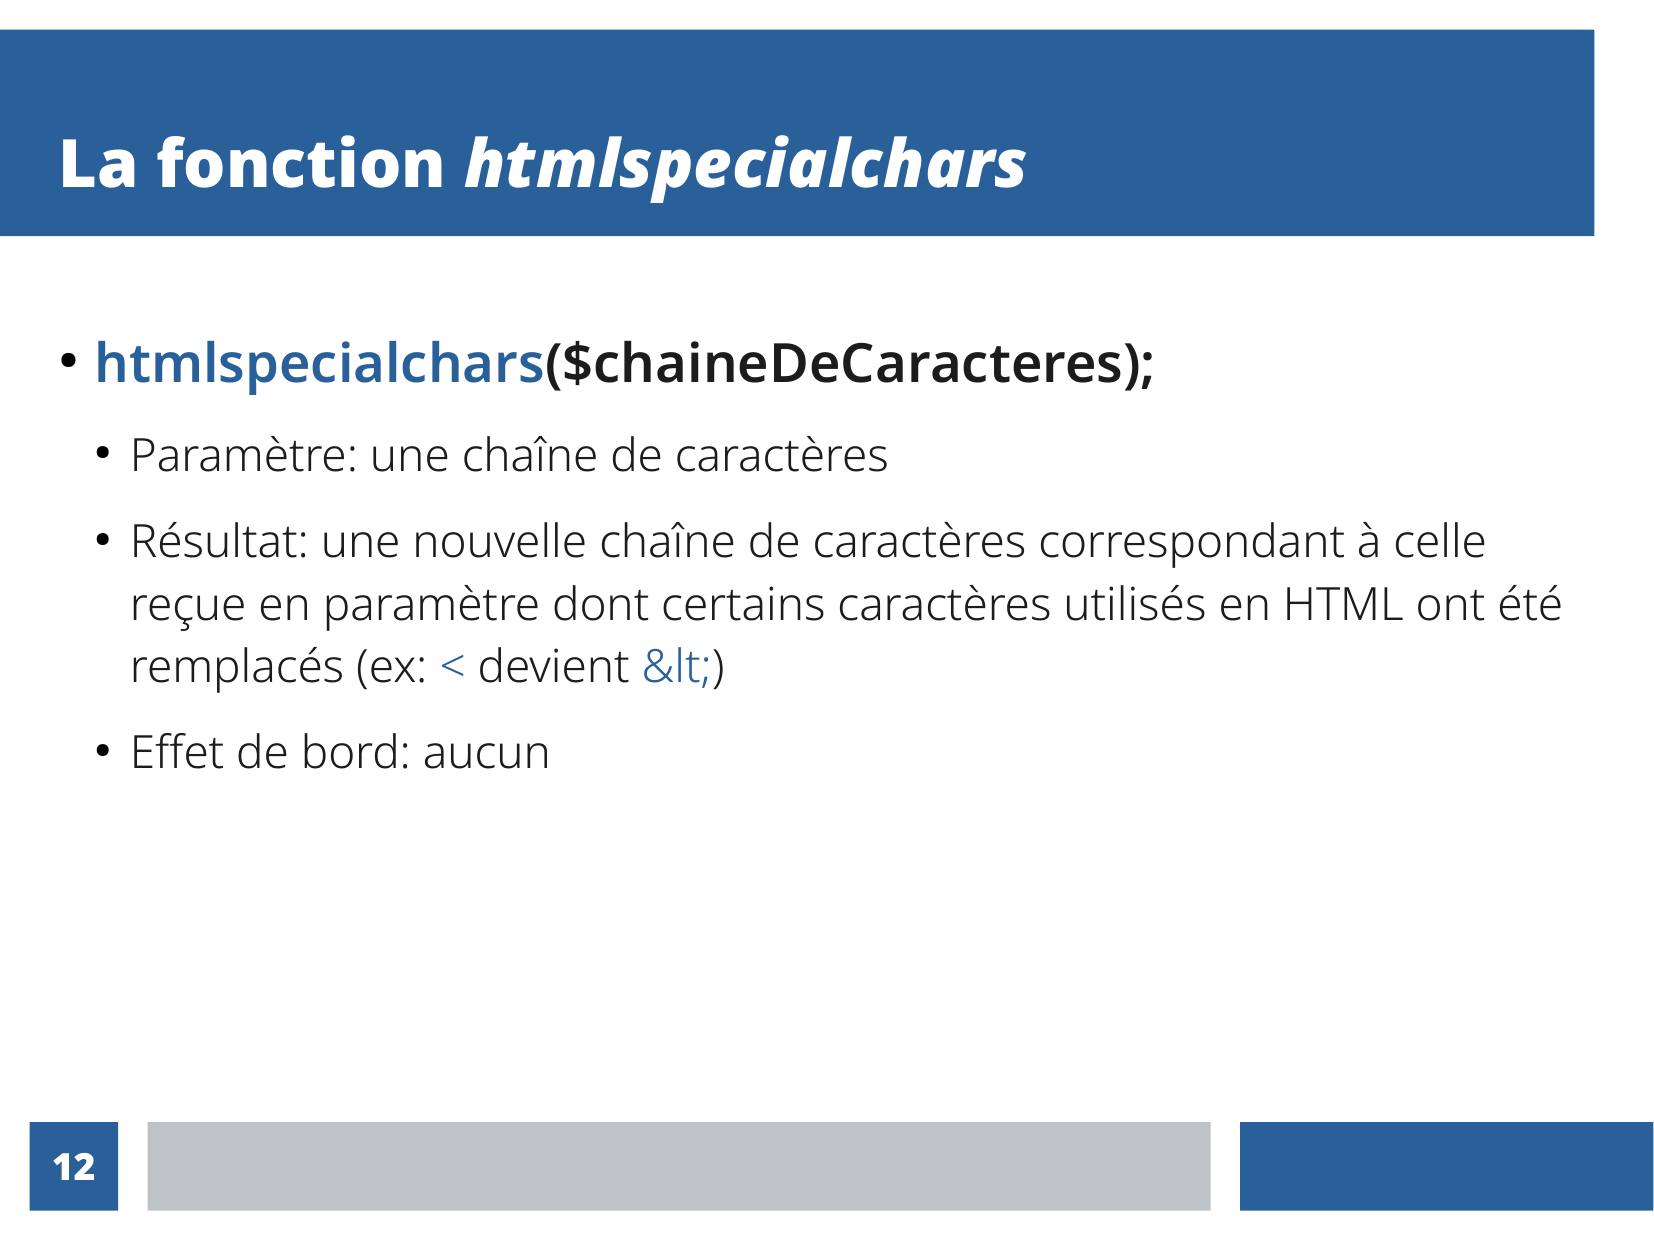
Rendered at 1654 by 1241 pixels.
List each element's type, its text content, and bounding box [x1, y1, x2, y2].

title La fonction htmlspecialchars [59, 59, 1595, 207]
list htmlspecialchars($chaineDeCaracteres); Paramètre: une chaîne de caractères Résultat: une nouvelle chaîne de caractères correspondant à celle reçue en paramètre dont certains caractères utilisés en HTML ont été remplacés (ex: < devient &lt;) Effet de bord: aucun [59, 324, 1565, 1093]
